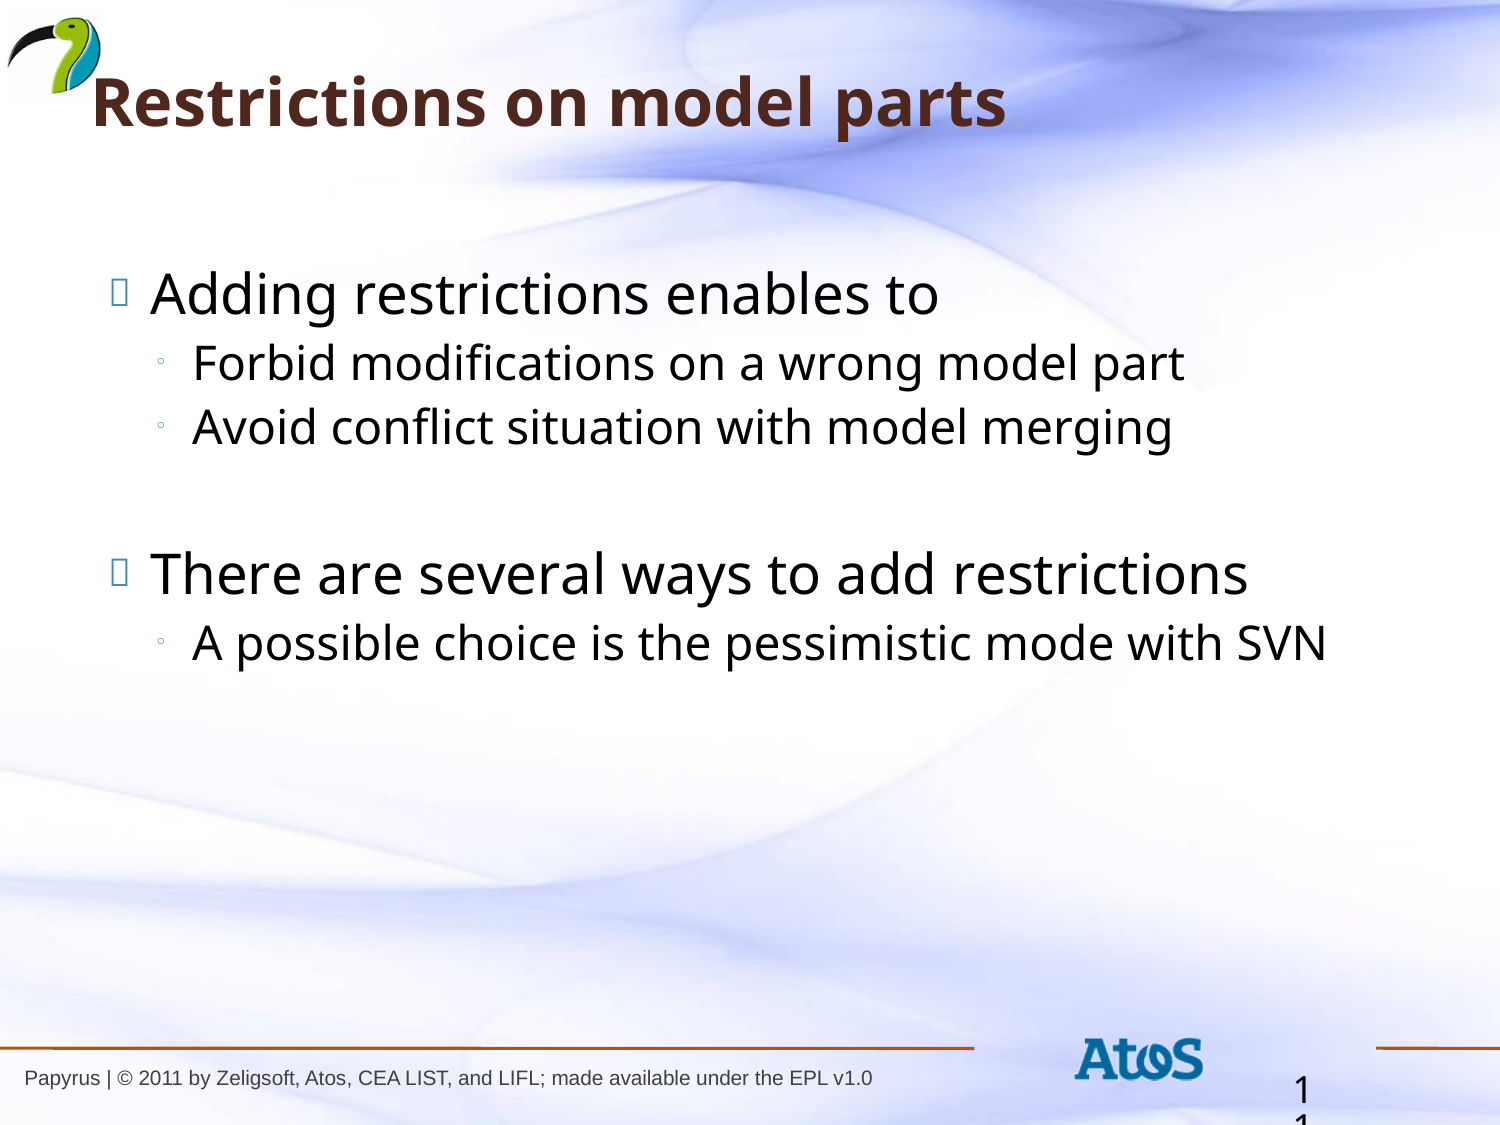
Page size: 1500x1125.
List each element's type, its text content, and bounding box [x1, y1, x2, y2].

list Adding restrictions enables to Forbid modifications on a wrong model part Avoid conflict situation with model merging There are several ways to add restrictions A possible choice is the pessimistic mode with SVN [75, 243, 1425, 986]
picture [0, 0, 1500, 1125]
title Restrictions on model parts [75, 45, 1425, 233]
slide_number <numéro> [1277, 1051, 1338, 1112]
